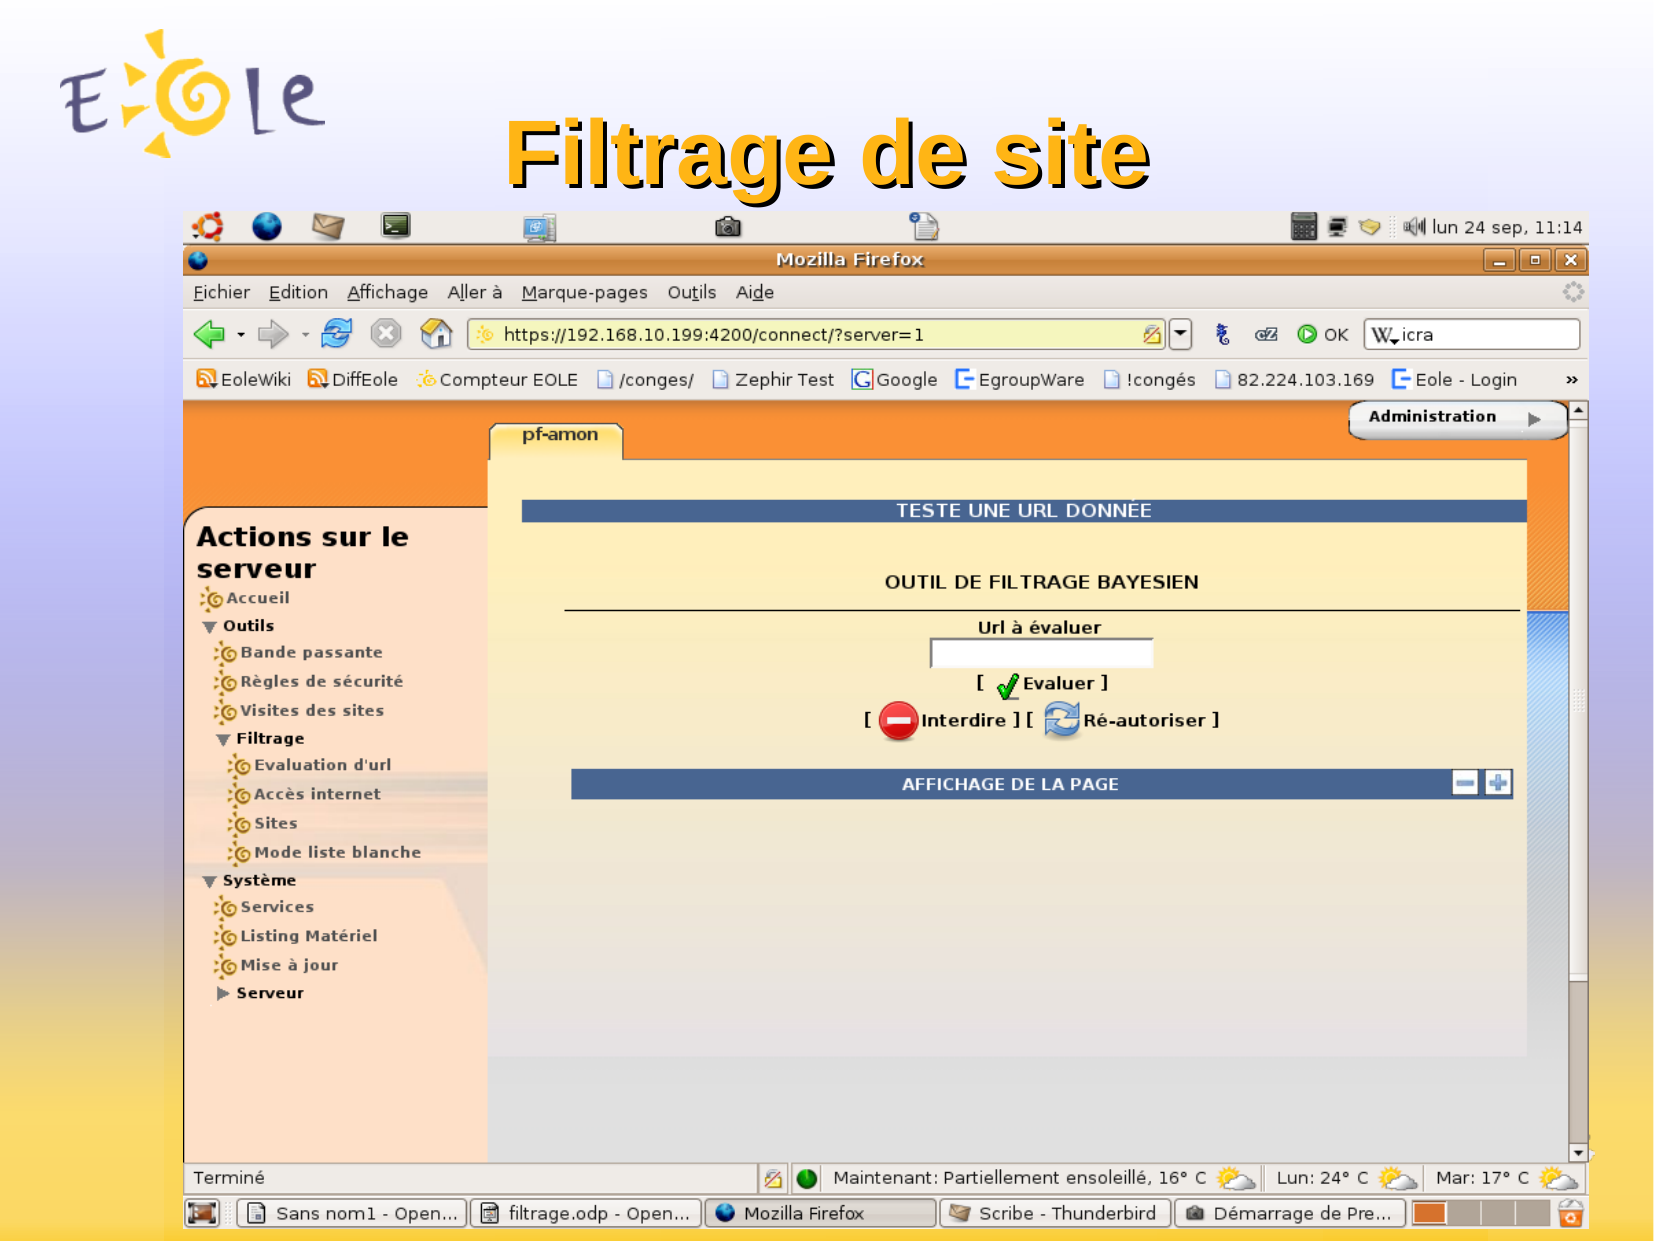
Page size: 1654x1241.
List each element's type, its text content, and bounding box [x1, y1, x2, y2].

picture [0, 0, 1654, 1241]
title Filtrage de site [82, 49, 1571, 257]
